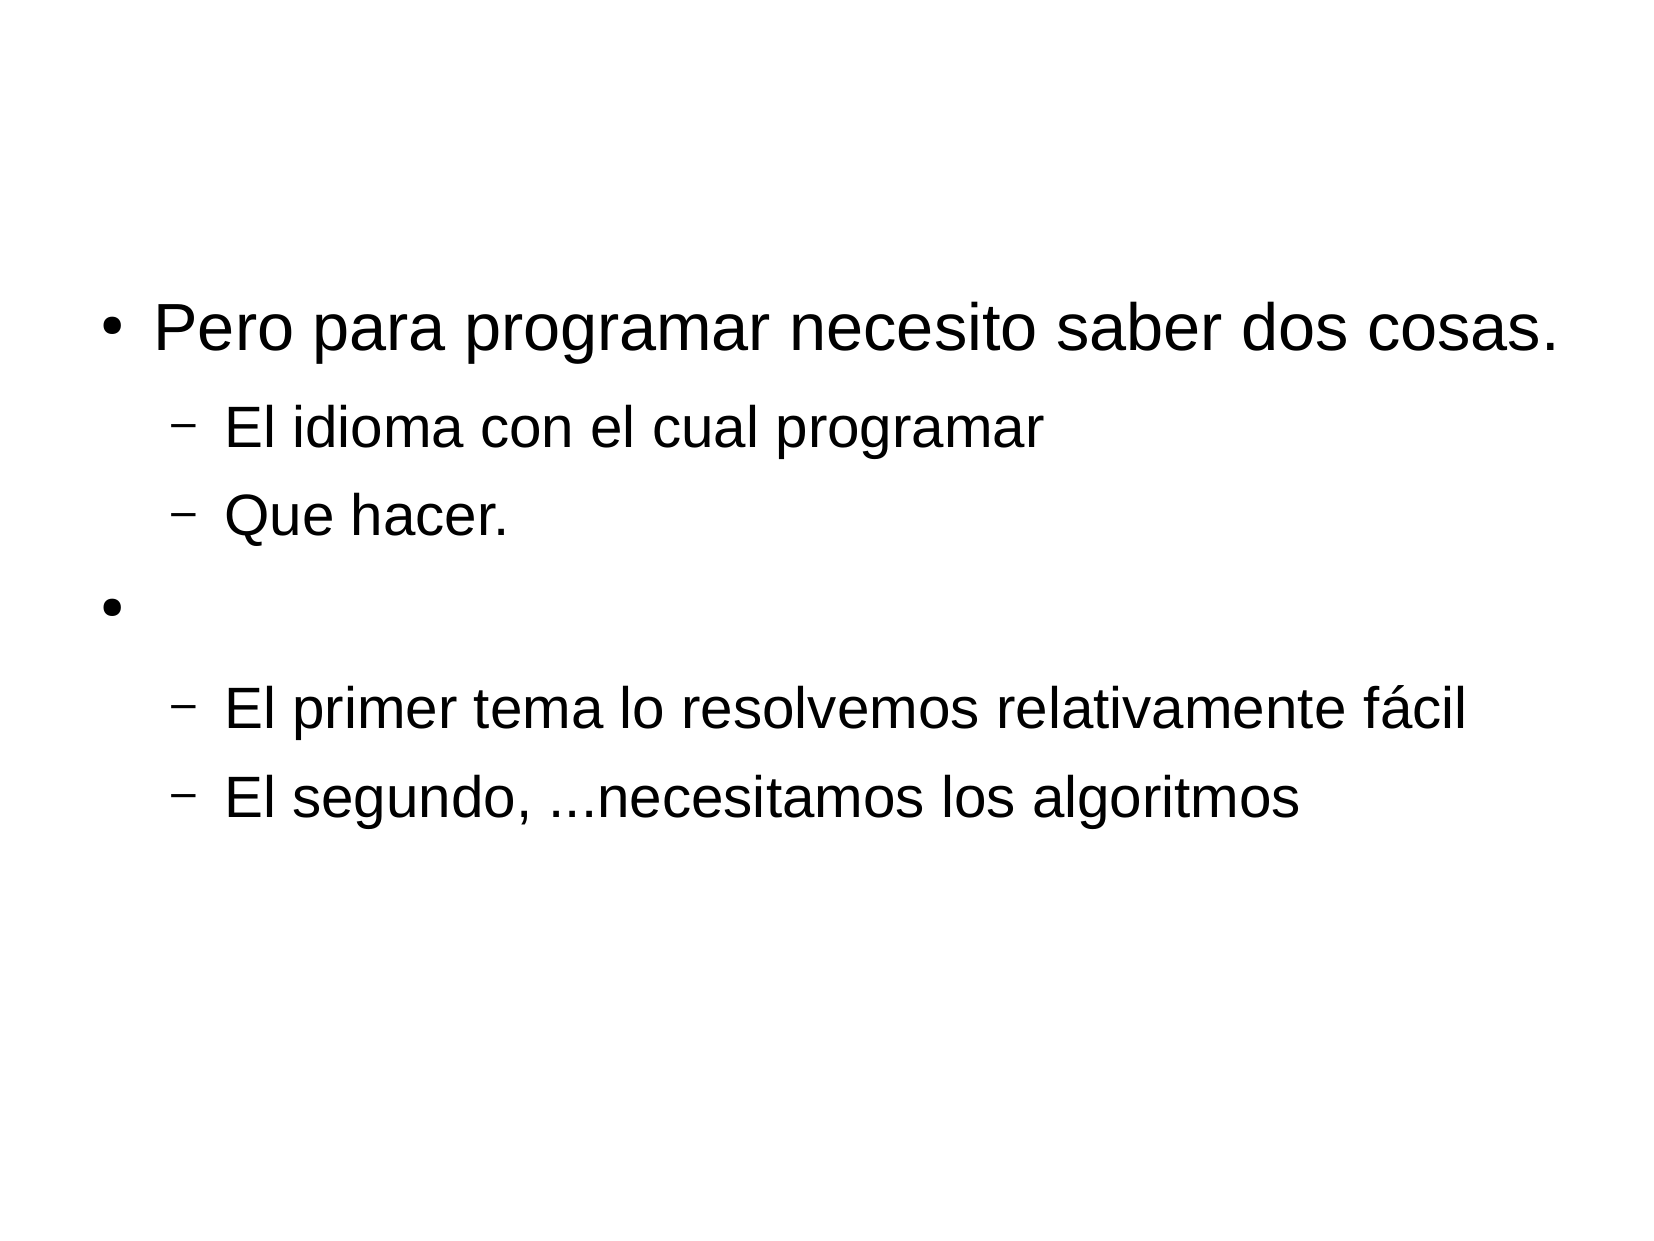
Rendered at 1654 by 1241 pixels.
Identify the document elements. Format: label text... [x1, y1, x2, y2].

list Pero para programar necesito saber dos cosas. El idioma con el cual programar Que hacer. El primer tema lo resolvemos relativamente fácil El segundo, ...necesitamos los algoritmos [82, 290, 1571, 1010]
